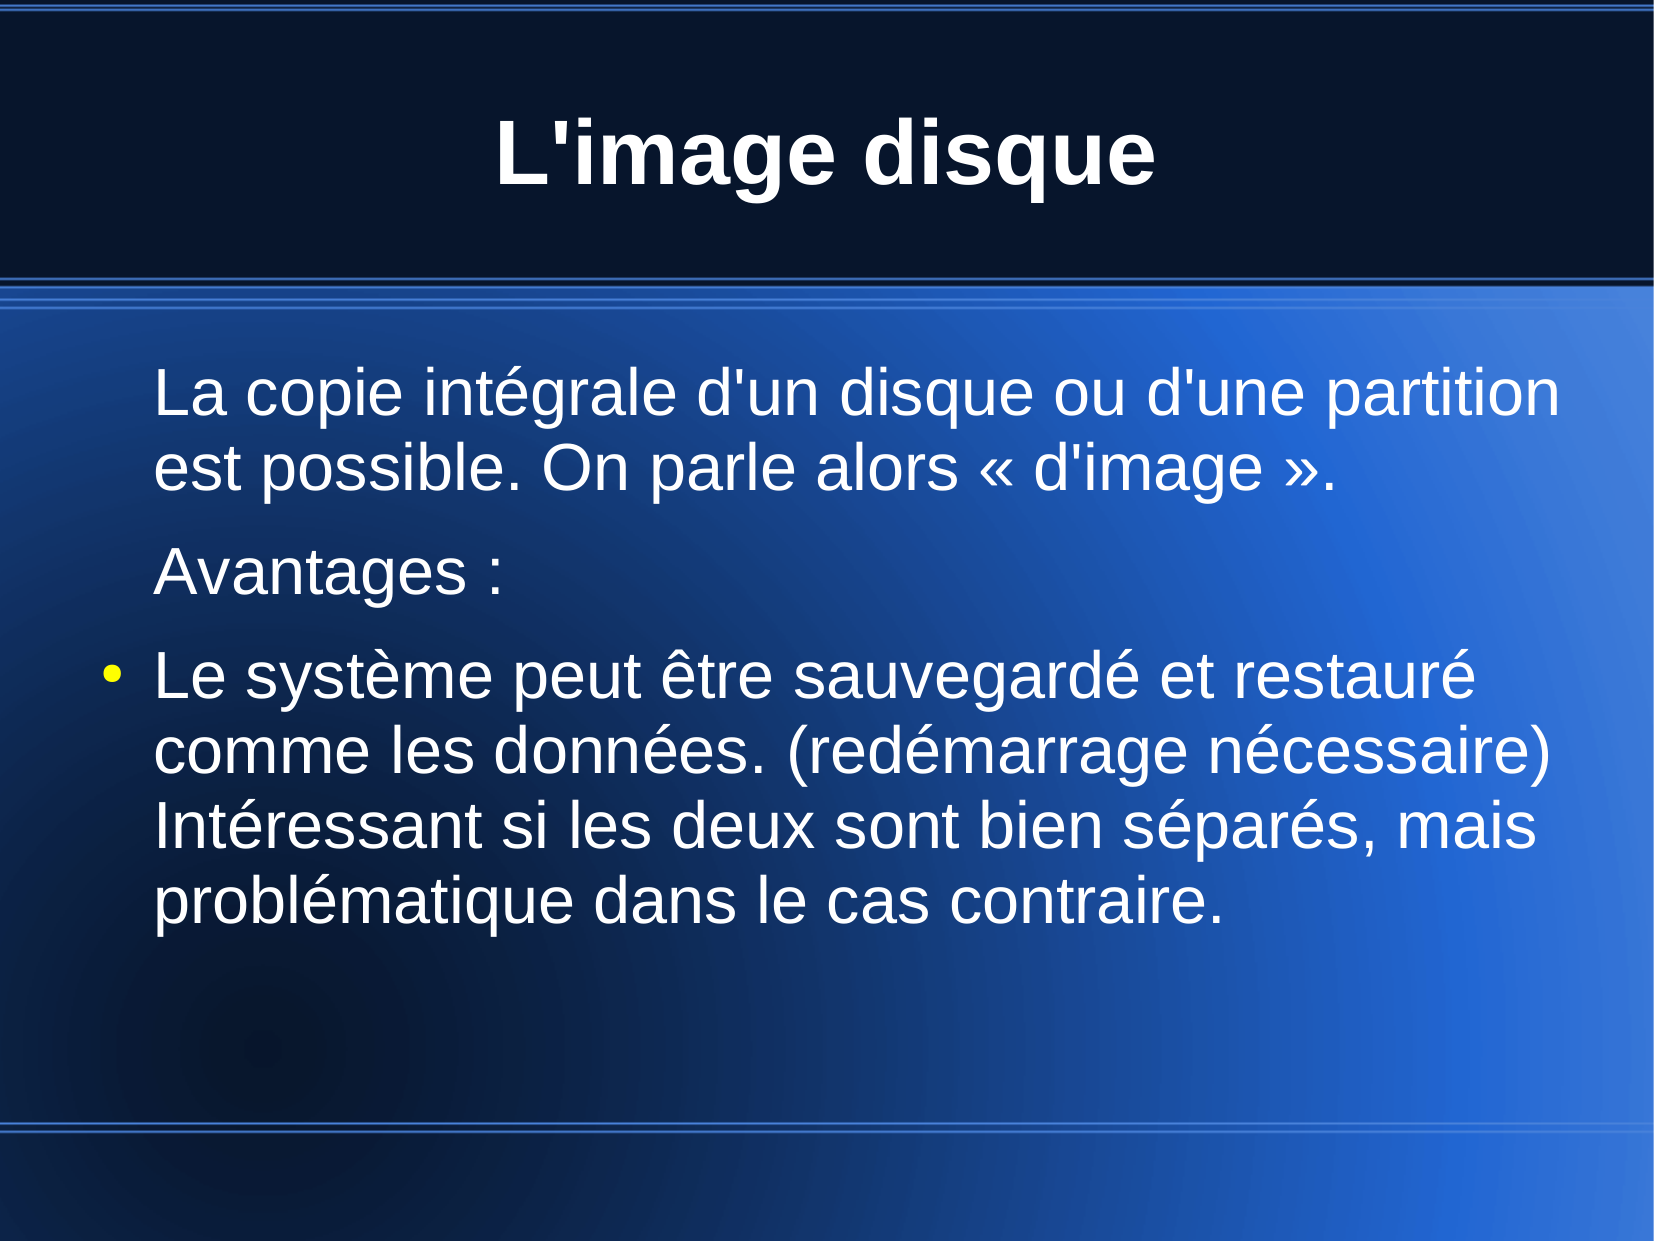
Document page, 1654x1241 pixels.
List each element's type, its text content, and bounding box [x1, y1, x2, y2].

picture [0, 0, 1654, 1241]
title L'image disque [82, 49, 1571, 257]
list La copie intégrale d'un disque ou d'une partition est possible. On parle alors « d'image ». Avantages : Le système peut être sauvegardé et restauré comme les données. (redémarrage nécessaire) Intéressant si les deux sont bien séparés, mais problématique dans le cas contraire. [82, 355, 1571, 1174]
